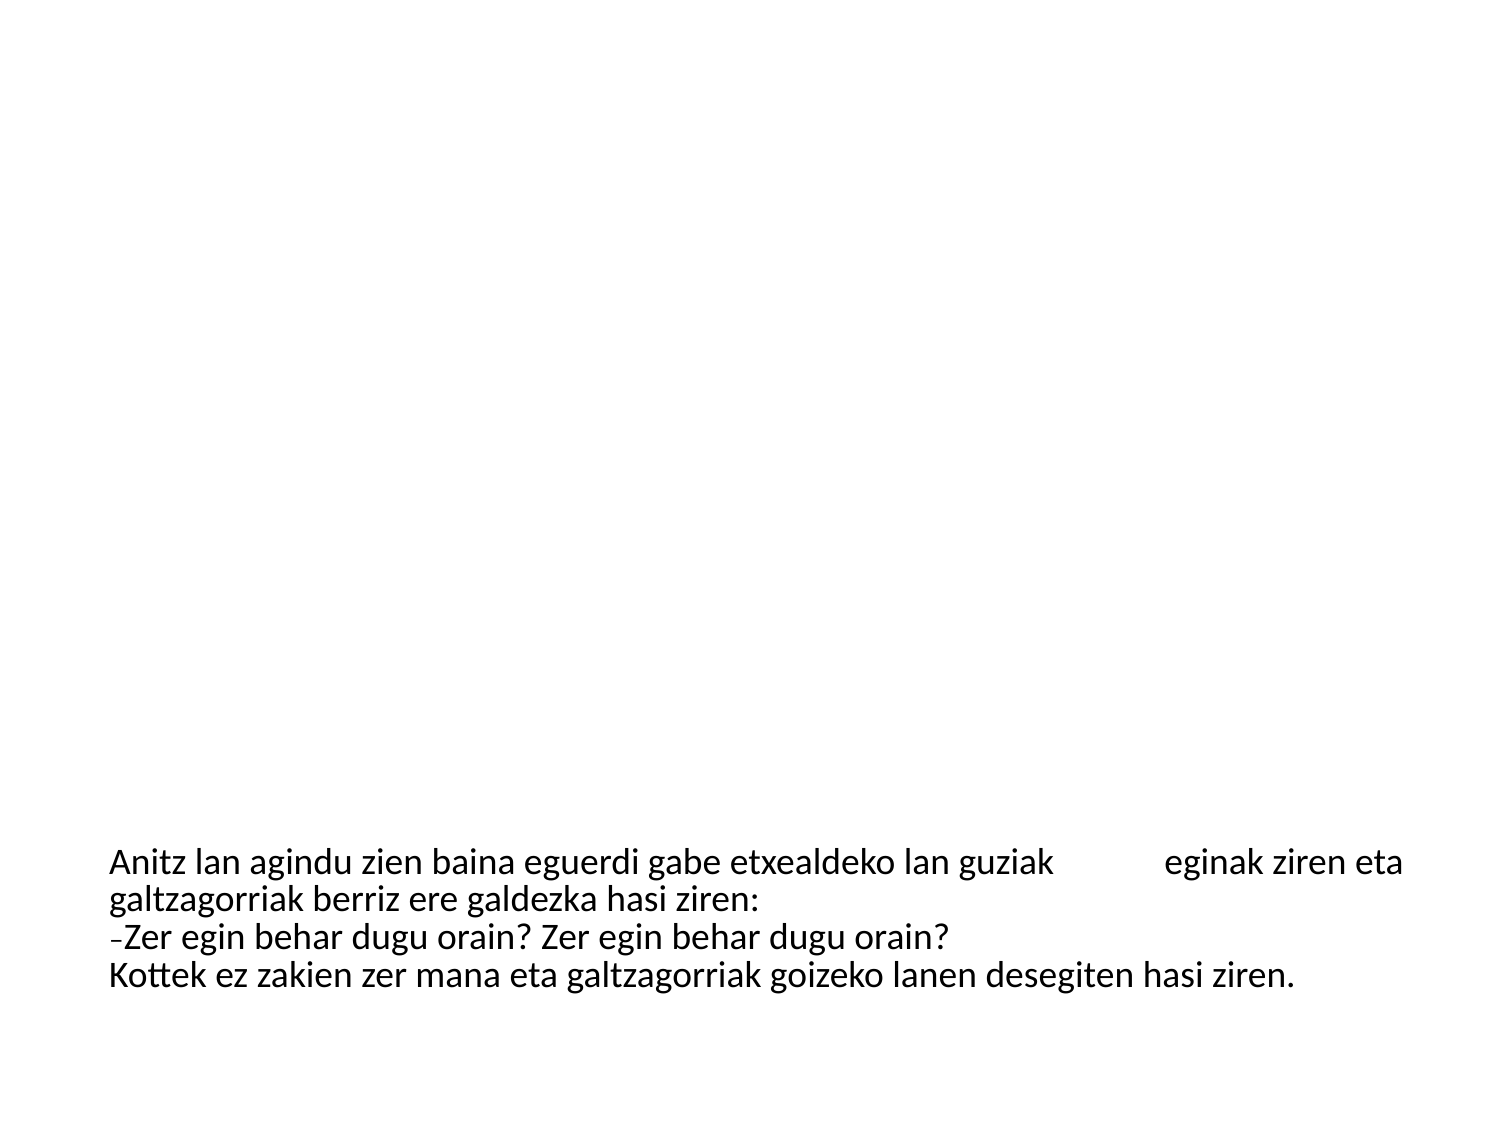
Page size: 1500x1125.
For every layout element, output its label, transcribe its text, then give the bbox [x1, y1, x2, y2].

text_box Anitz lan agindu zien baina eguerdi gabe etxealdeko lan guziak eginak ziren eta galtzagorriak berriz ere galdezka hasi ziren: –Zer egin behar dugu orain? Zer egin behar dugu orain? Kottek ez zakien zer mana eta galtzagorriak goizeko lanen desegiten hasi ziren. [94, 838, 1465, 1005]
